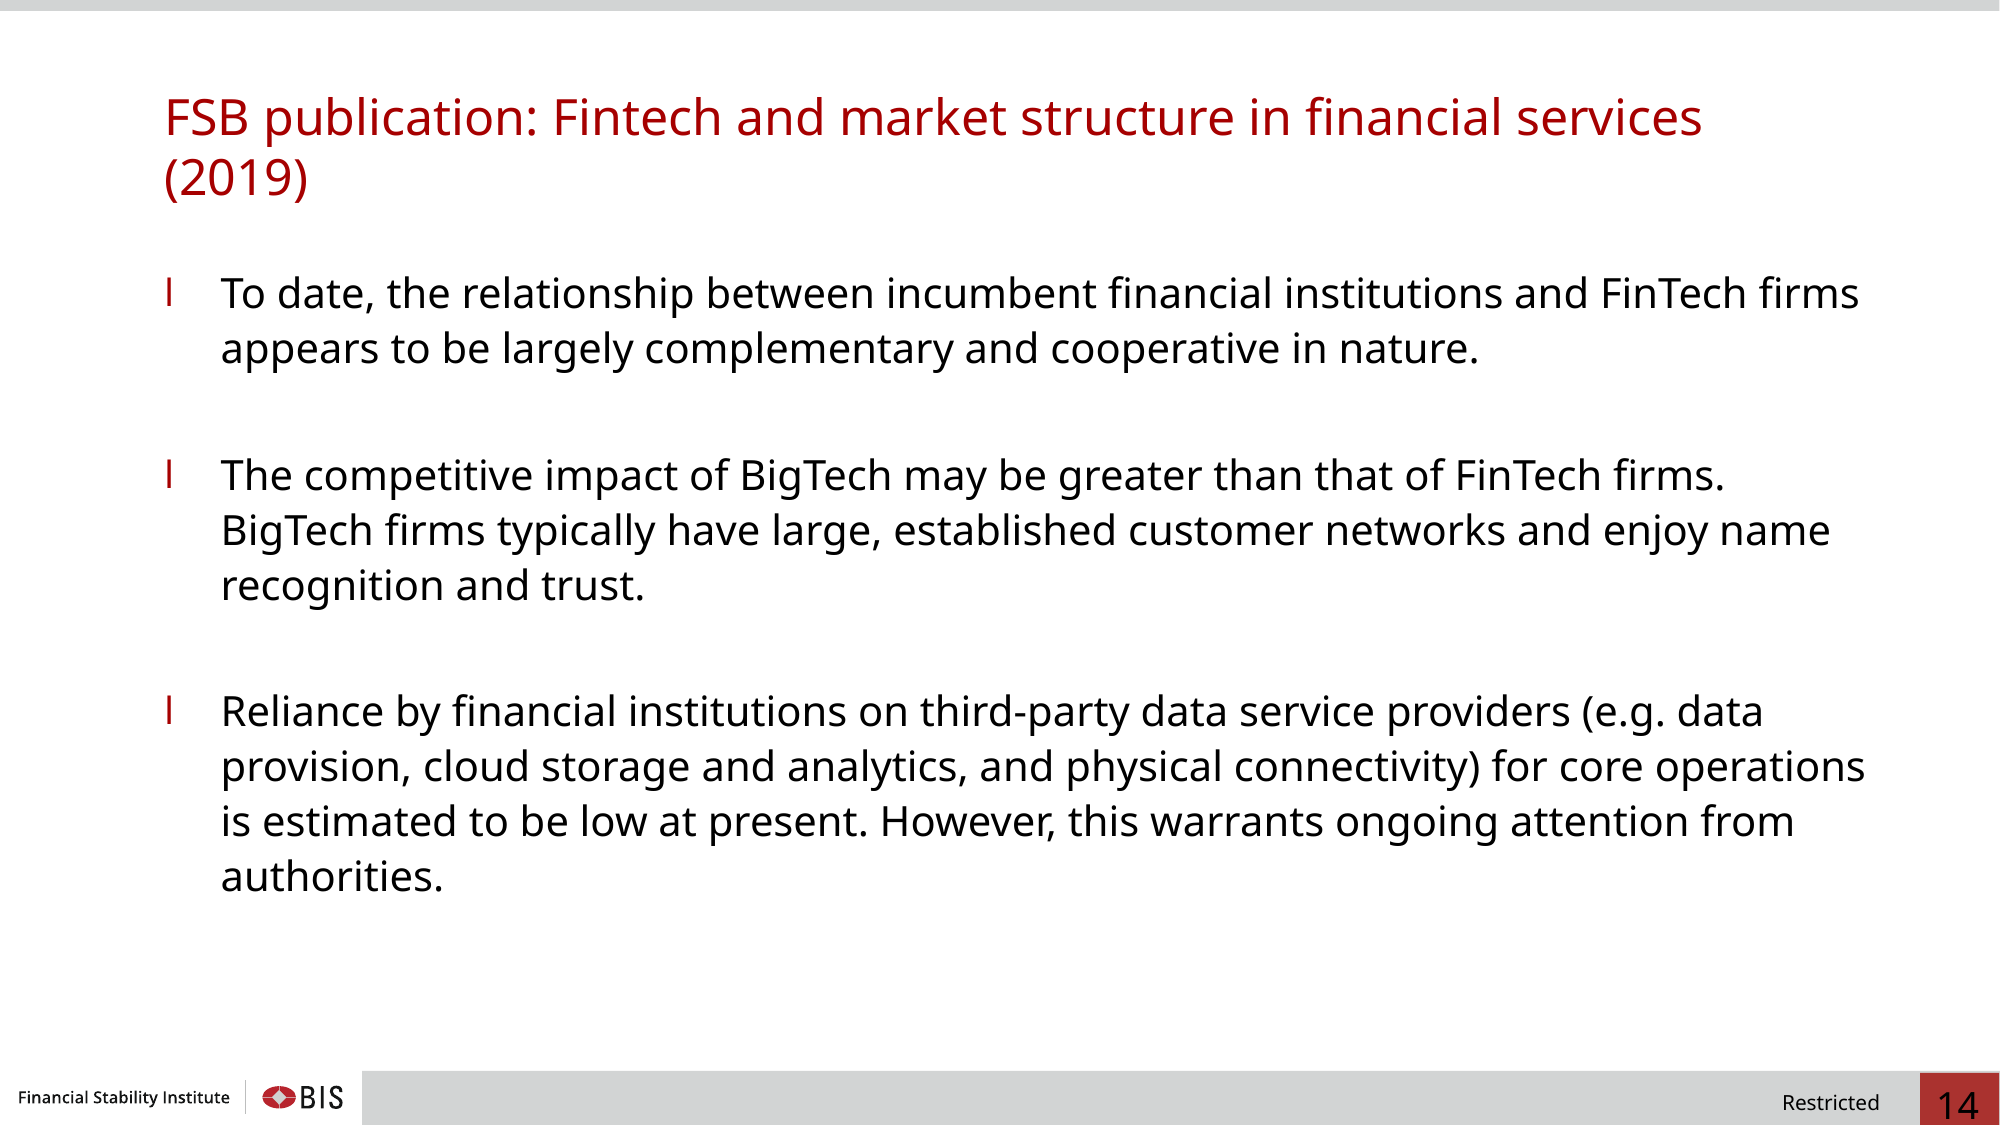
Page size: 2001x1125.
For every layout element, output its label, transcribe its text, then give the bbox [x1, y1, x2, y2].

list To date, the relationship between incumbent financial institutions and FinTech firms appears to be largely complementary and cooperative in nature. The competitive impact of BigTech may be greater than that of FinTech firms. BigTech firms typically have large, established customer networks and enjoy name recognition and trust. Reliance by financial institutions on third-party data service providers (e.g. data provision, cloud storage and analytics, and physical connectivity) for core operations is estimated to be low at present. However, this warrants ongoing attention from authorities. [149, 196, 1898, 669]
title FSB publication: Fintech and market structure in financial services (2019) [149, 78, 1780, 196]
slide_number <numéro> [1921, 1074, 2000, 1125]
